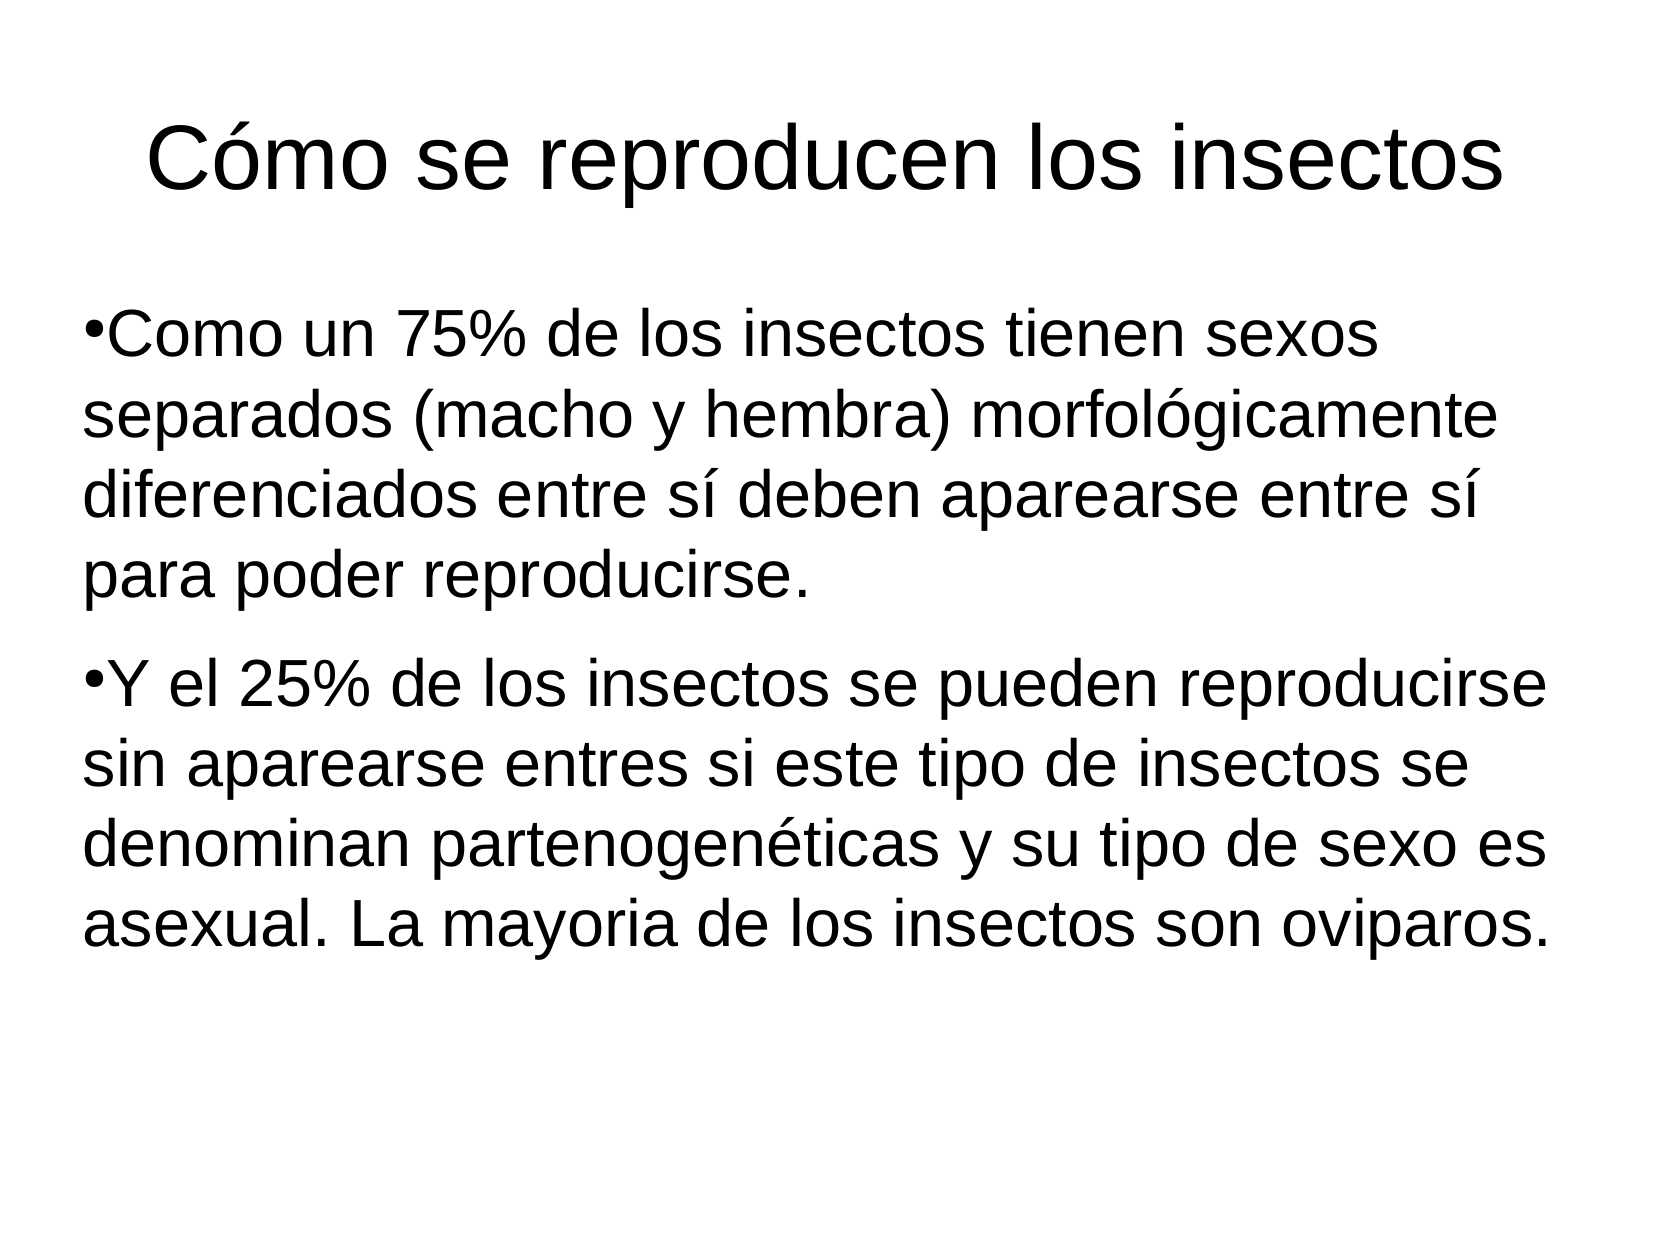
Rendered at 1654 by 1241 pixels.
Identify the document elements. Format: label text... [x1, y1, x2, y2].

list Como un 75% de los insectos tienen sexos separados (macho y hembra) morfológicamente diferenciados entre sí deben aparearse entre sí para poder reproducirse. Y el 25% de los insectos se pueden reproducirse sin aparearse entres si este tipo de insectos se denominan partenogenéticas y su tipo de sexo es asexual. La mayoria de los insectos son oviparos. [82, 290, 1571, 1094]
title Cómo se reproducen los insectos [82, 56, 1571, 250]
